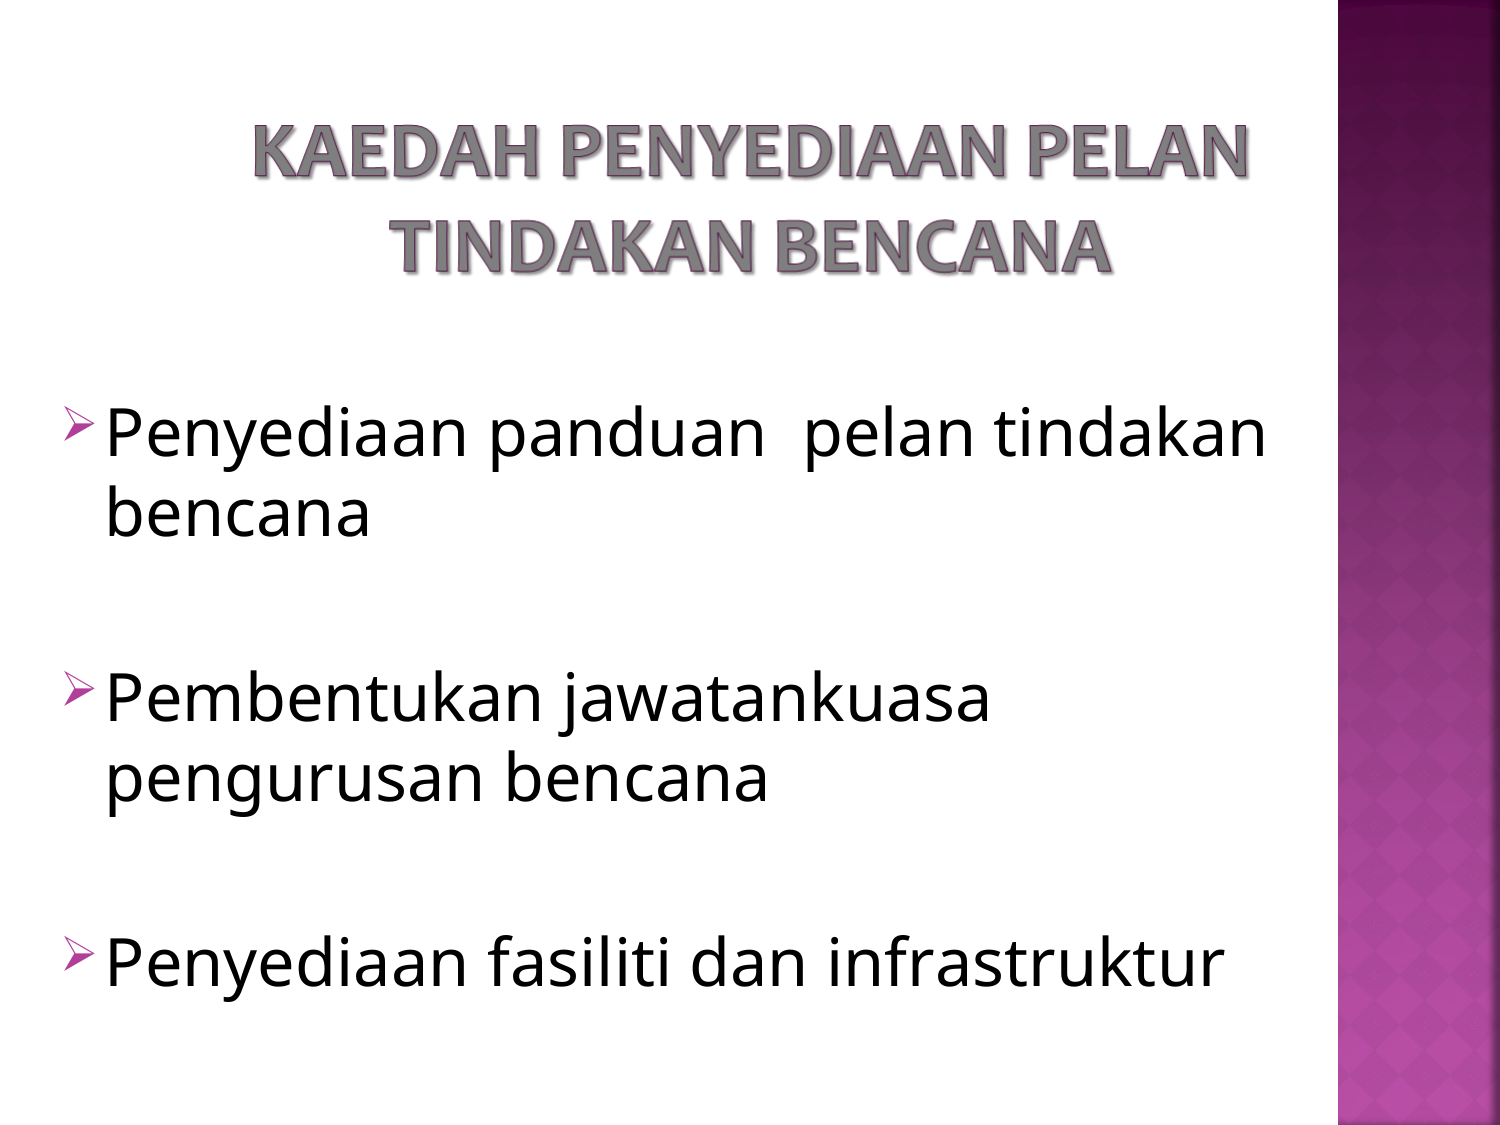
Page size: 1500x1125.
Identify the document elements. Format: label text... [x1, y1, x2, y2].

list Penyediaan panduan pelan tindakan bencana Pembentukan jawatankuasa pengurusan bencana Penyediaan fasiliti dan infrastruktur [45, 382, 1396, 1125]
picture [75, 0, 1500, 1125]
